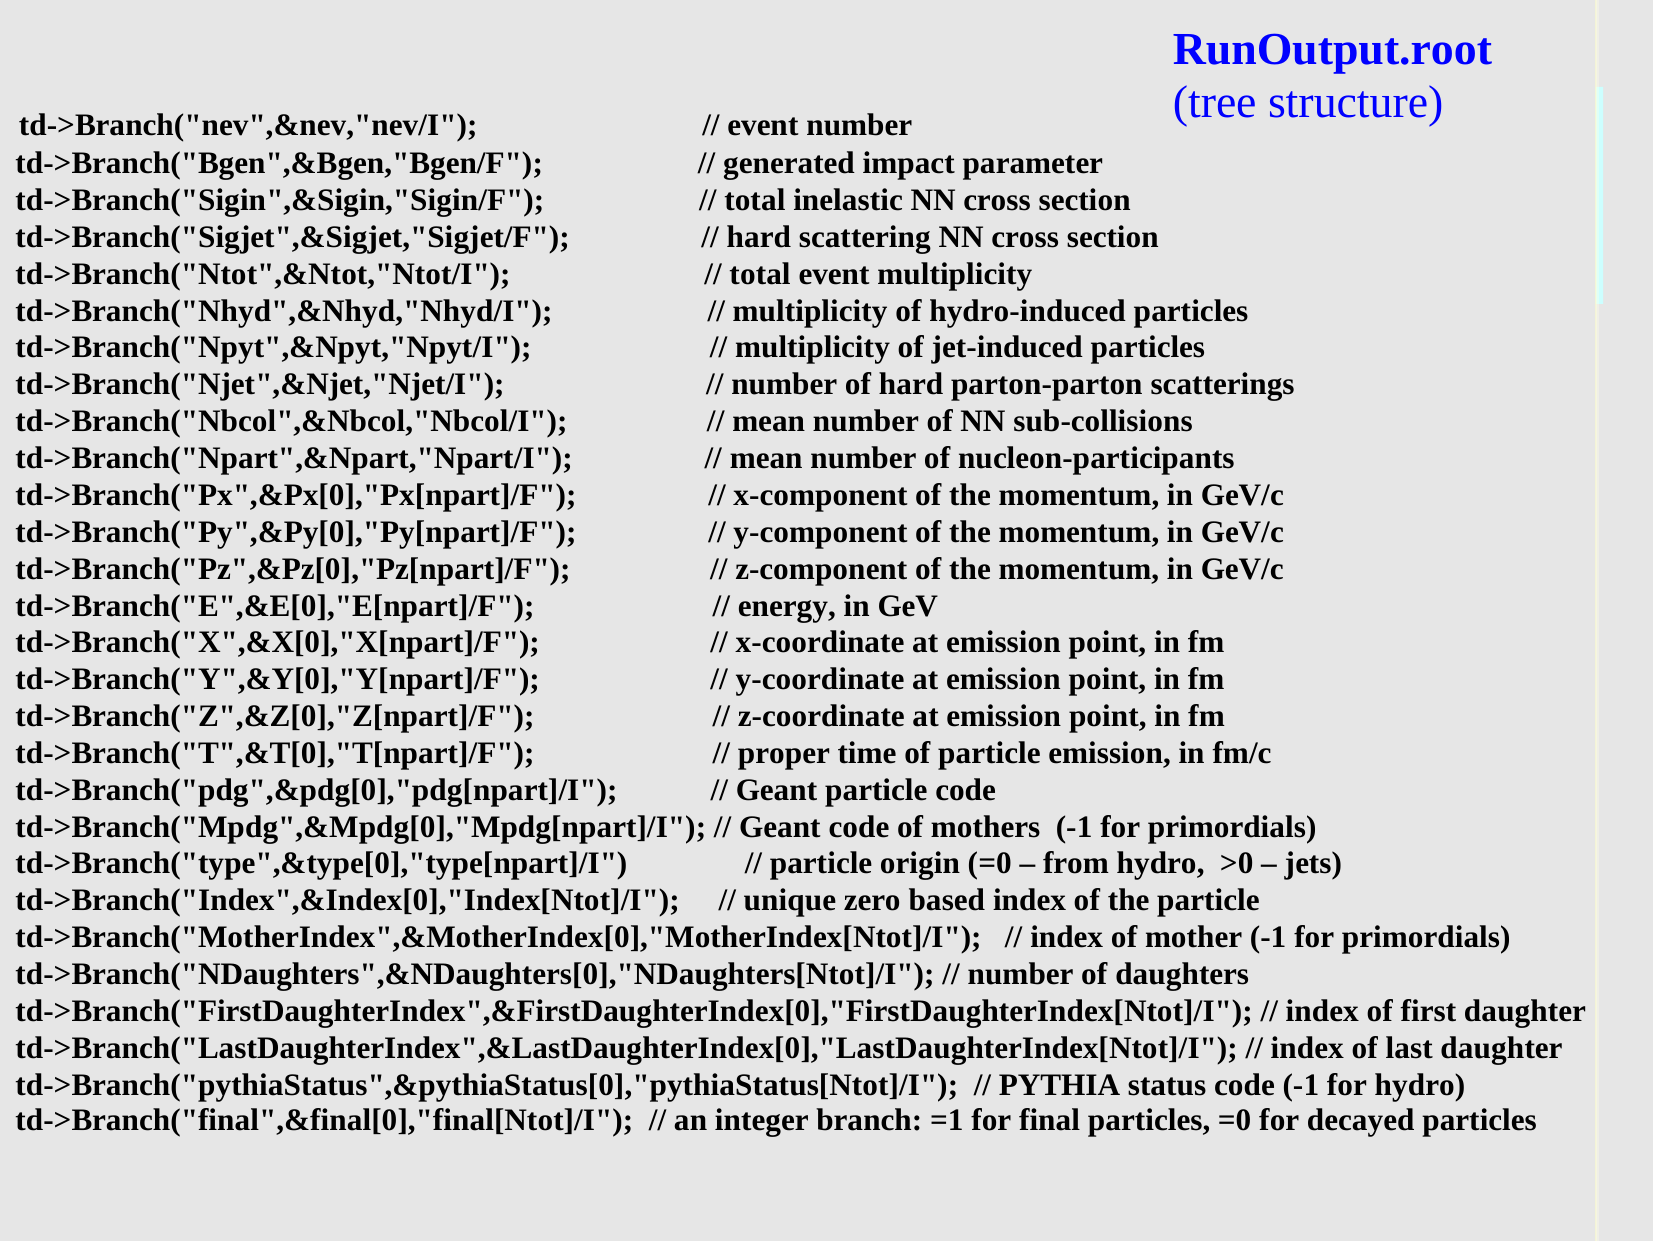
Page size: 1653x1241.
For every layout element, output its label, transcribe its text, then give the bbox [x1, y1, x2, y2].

text_box RunOutput.root (tree structure) [1173, 21, 1577, 128]
text_box td->Branch("nev",&nev,"nev/I"); // event number td->Branch("Bgen",&Bgen,"Bgen/F"); // generated impact parameter td->Branch("Sigin",&Sigin,"Sigin/F"); // total inelastic NN cross section td->Branch("Sigjet",&Sigjet,"Sigjet/F"); // hard scattering NN cross section td->Branch("Ntot",&Ntot,"Ntot/I"); // total event multiplicity td->Branch("Nhyd",&Nhyd,"Nhyd/I"); // multiplicity of hydro-induced particles td->Branch("Npyt",&Npyt,"Npyt/I"); // multiplicity of jet-induced particles td->Branch("Njet",&Njet,"Njet/I"); // number of hard parton-parton scatterings td->Branch("Nbcol",&Nbcol,"Nbcol/I"); // mean number of NN sub-collisions td->Branch("Npart",&Npart,"Npart/I"); // mean number of nucleon-participants td->Branch("Px",&Px[0],"Px[npart]/F"); // x-component of the momentum, in GeV/c td->Branch("Py",&Py[0],"Py[npart]/F"); // y-component of the momentum, in GeV/c td->Branch("Pz",&Pz[0],"Pz[npart]/F"); // z-component of the momentum, in GeV/c td->Branch("E",&E[0],"E[npart]/F"); // energy, in GeV td->Branch("X",&X[0],"X[npart]/F"); // x-coordinate at emission point, in fm td->Branch("Y",&Y[0],"Y[npart]/F"); // y-coordinate at emission point, in fm td->Branch("Z",&Z[0],"Z[npart]/F"); // z-coordinate at emission point, in fm td->Branch("T",&T[0],"T[npart]/F"); // proper time of particle emission, in fm/c td->Branch("pdg",&pdg[0],"pdg[npart]/I"); // Geant particle code td->Branch("Mpdg",&Mpdg[0],"Mpdg[npart]/I"); // Geant code of mothers (-1 for primordials) td->Branch("type",&type[0],"type[npart]/I") // particle origin (=0 – from hydro, >0 – jets) td->Branch("Index",&Index[0],"Index[Ntot]/I"); // unique zero based index of the particle td->Branch("MotherIndex",&MotherIndex[0],"MotherIndex[Ntot]/I"); // index of mother (-1 for primordials) td->Branch("NDaughters",&NDaughters[0],"NDaughters[Ntot]/I"); // number of daughters td->Branch("FirstDaughterIndex",&FirstDaughterIndex[0],"FirstDaughterIndex[Ntot]/I"); // index of first daughter td->Branch("LastDaughterIndex",&LastDaughterIndex[0],"LastDaughterIndex[Ntot]/I"); // index of last daughter td->Branch("pythiaStatus",&pythiaStatus[0],"pythiaStatus[Ntot]/I"); // PYTHIA status code (-1 for hydro) td->Branch("final",&final[0],"final[Ntot]/I"); // an integer branch: =1 for final particles, =0 for decayed particles [0, 0, 1596, 1241]
